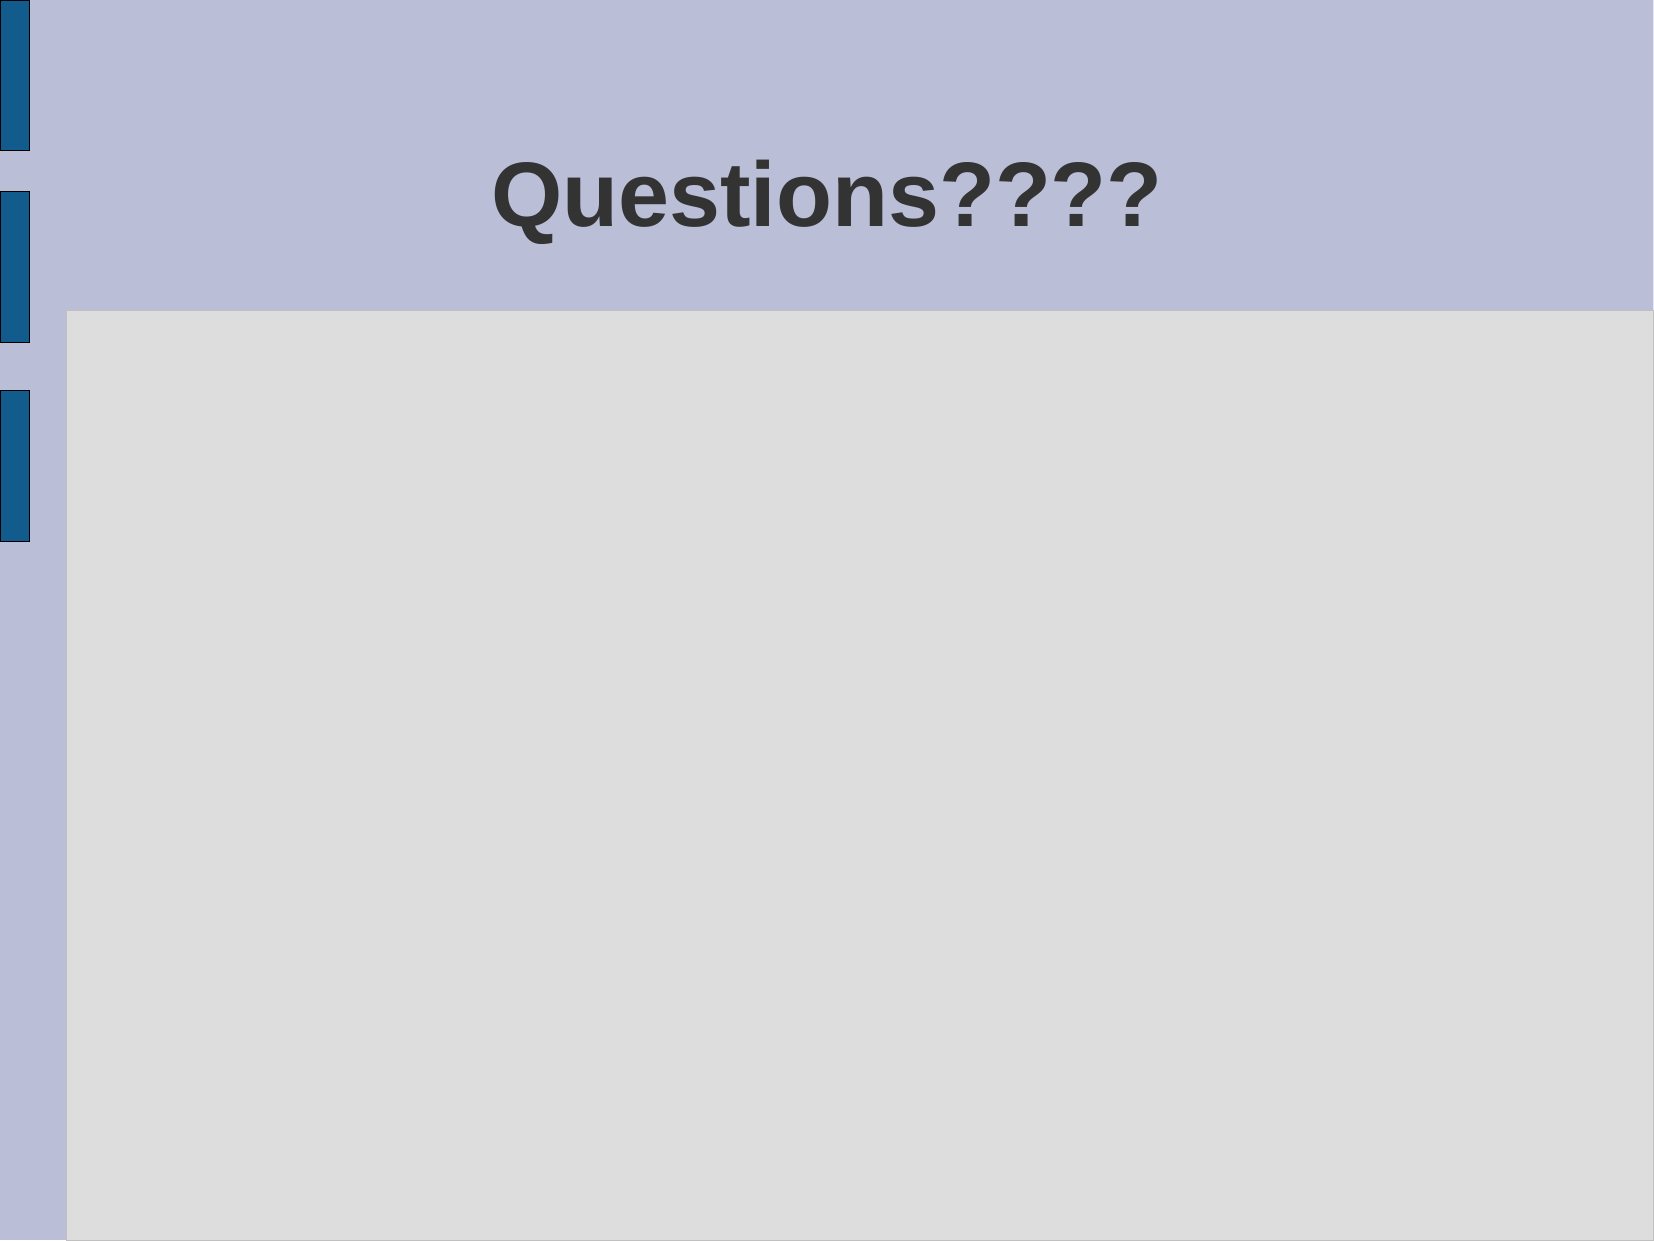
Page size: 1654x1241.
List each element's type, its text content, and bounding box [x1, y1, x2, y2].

title Questions???? [121, 91, 1534, 299]
